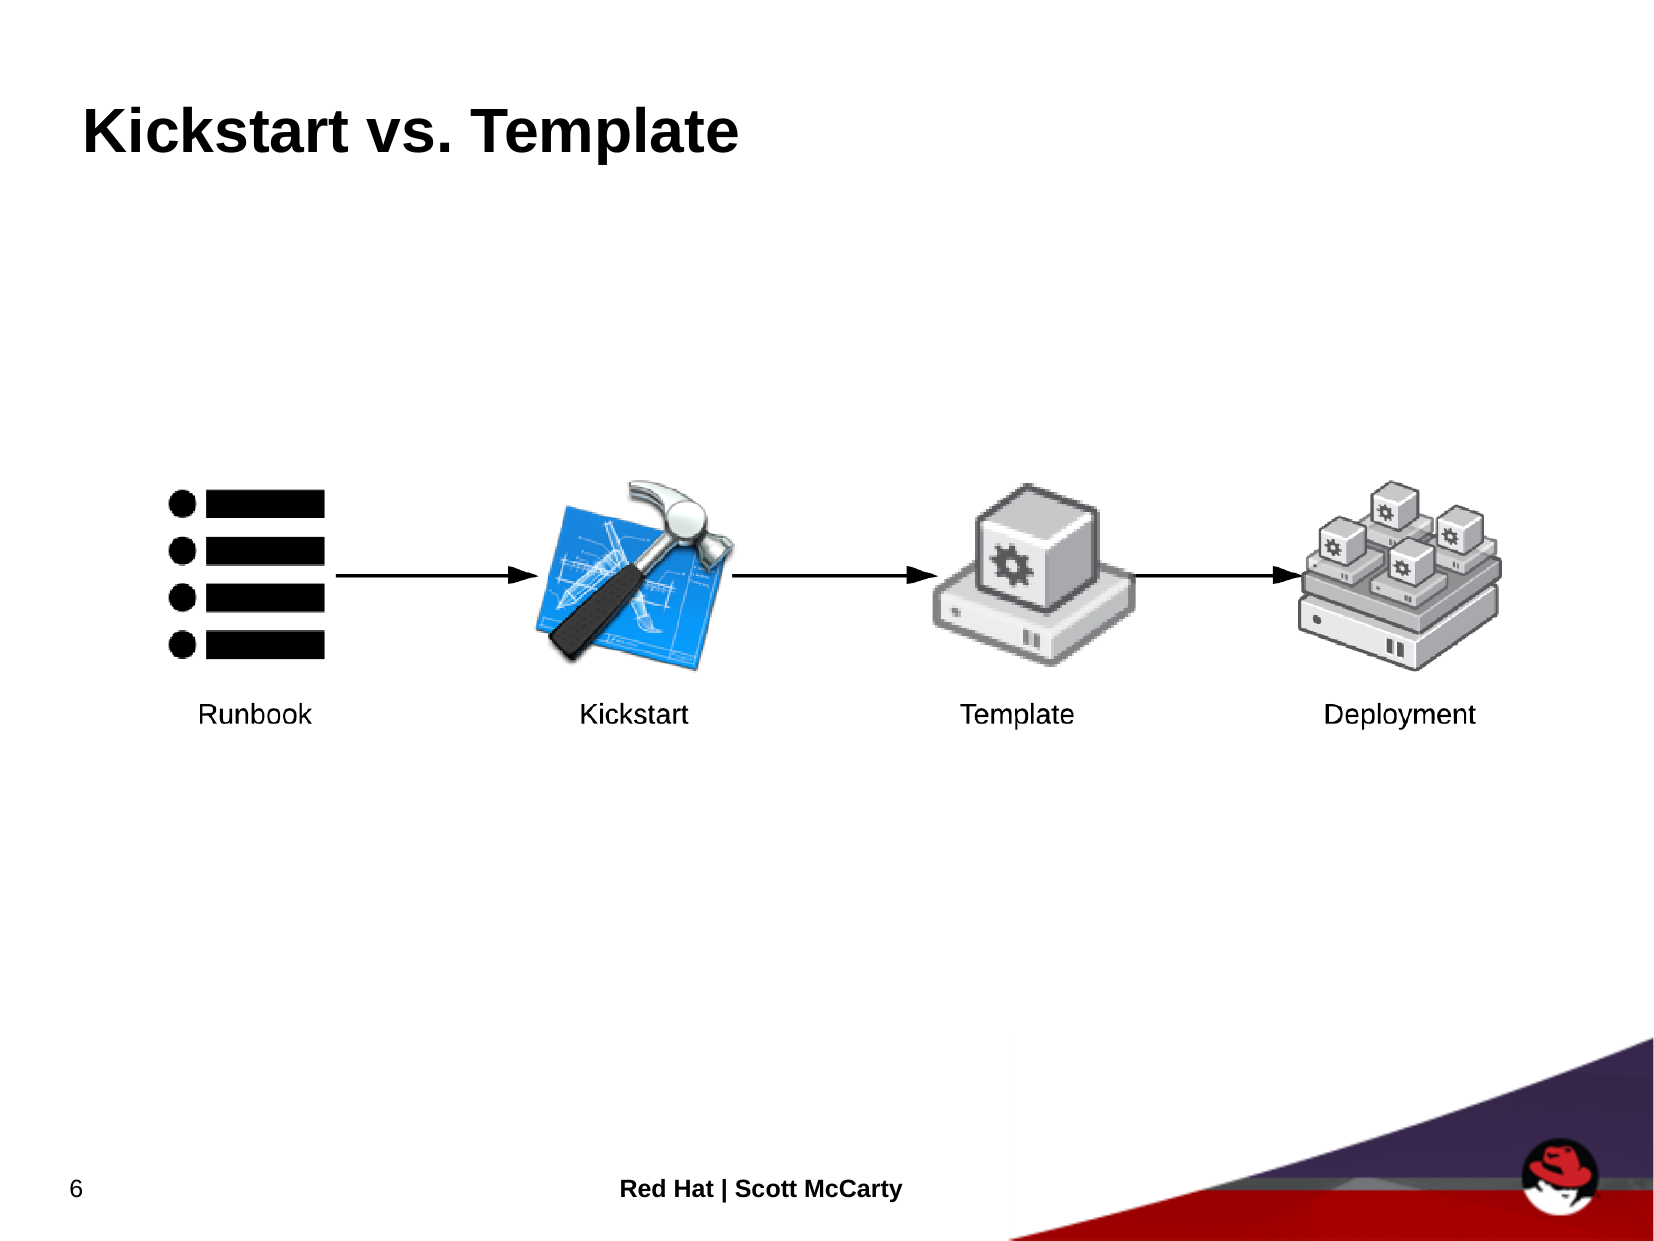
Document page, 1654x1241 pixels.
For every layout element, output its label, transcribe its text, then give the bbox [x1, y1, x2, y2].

picture [0, 410, 1654, 830]
title Kickstart vs. Template [82, 37, 1571, 226]
picture [1007, 1036, 1654, 1241]
